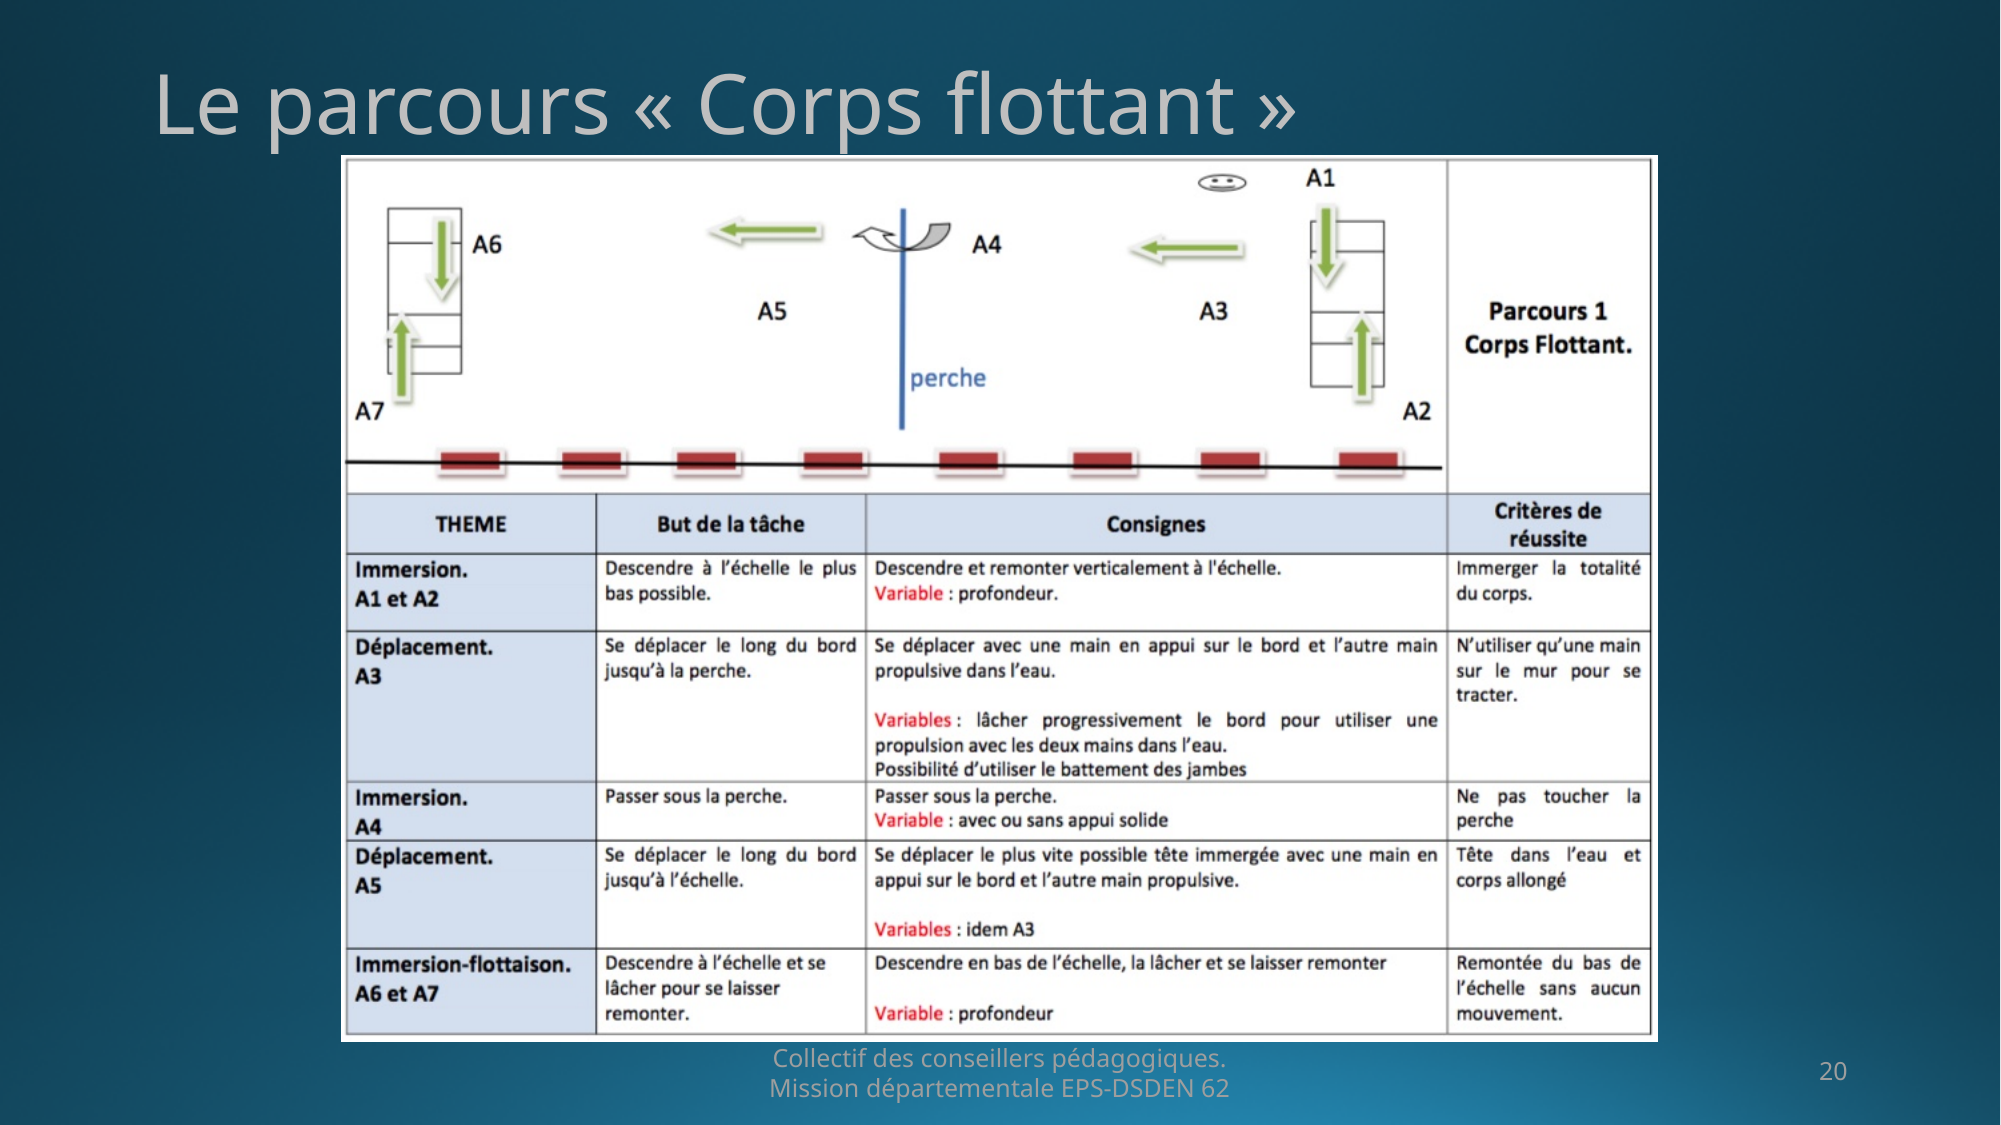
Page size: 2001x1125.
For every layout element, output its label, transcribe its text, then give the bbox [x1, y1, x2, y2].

text_box <numéro> [1412, 1042, 1863, 1103]
text_box Collectif des conseillers pédagogiques. Mission départementale EPS-DSDEN 62 [662, 1042, 1338, 1103]
text_box Le parcours « Corps flottant » [137, 59, 1863, 156]
picture [0, 0, 2001, 1125]
